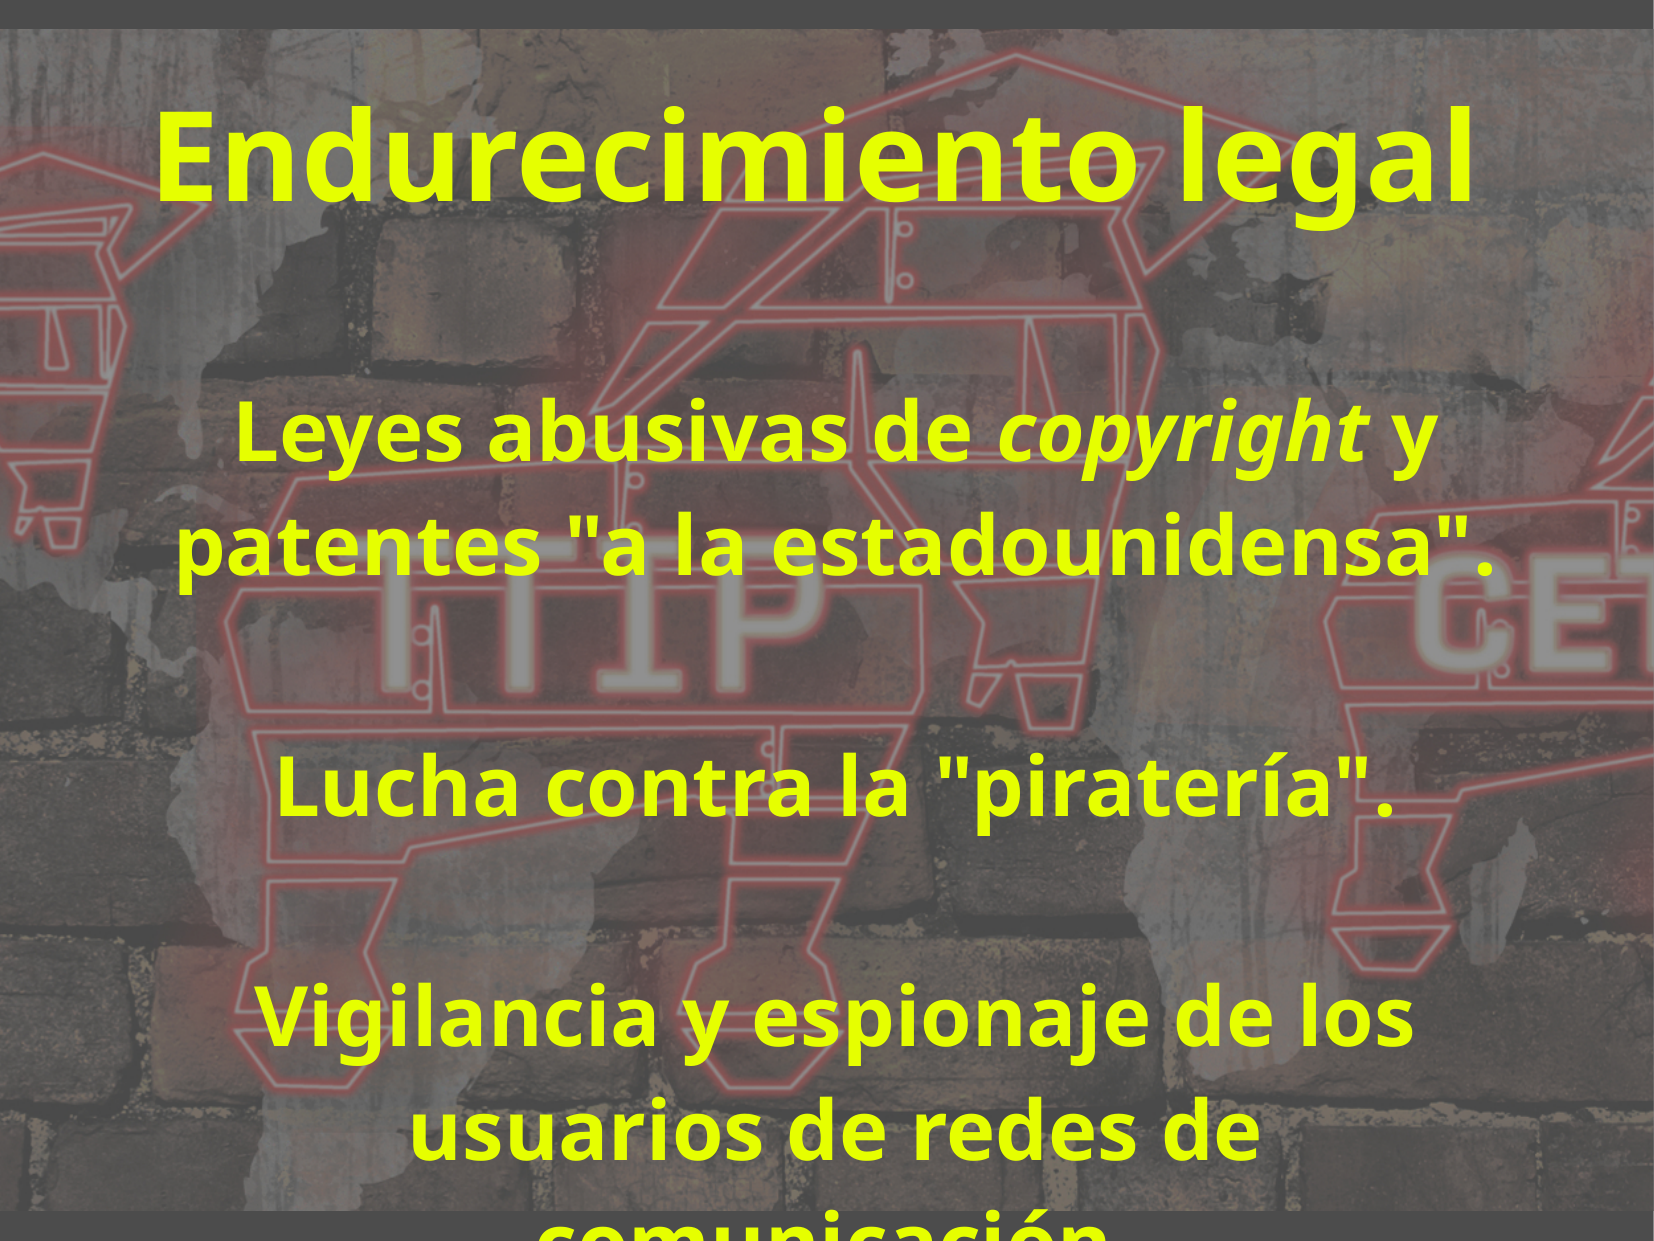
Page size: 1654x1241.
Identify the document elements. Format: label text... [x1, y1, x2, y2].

picture [0, 29, 1654, 1211]
list Lucha contra la "piratería". [29, 727, 1571, 845]
list Vigilancia y espionaje de los usuarios de redes de comunicación. [29, 957, 1571, 1162]
title Endurecimiento legal [59, 56, 1571, 250]
list Leyes abusivas de copyright y patentes "a la estadounidensa". [29, 372, 1571, 591]
